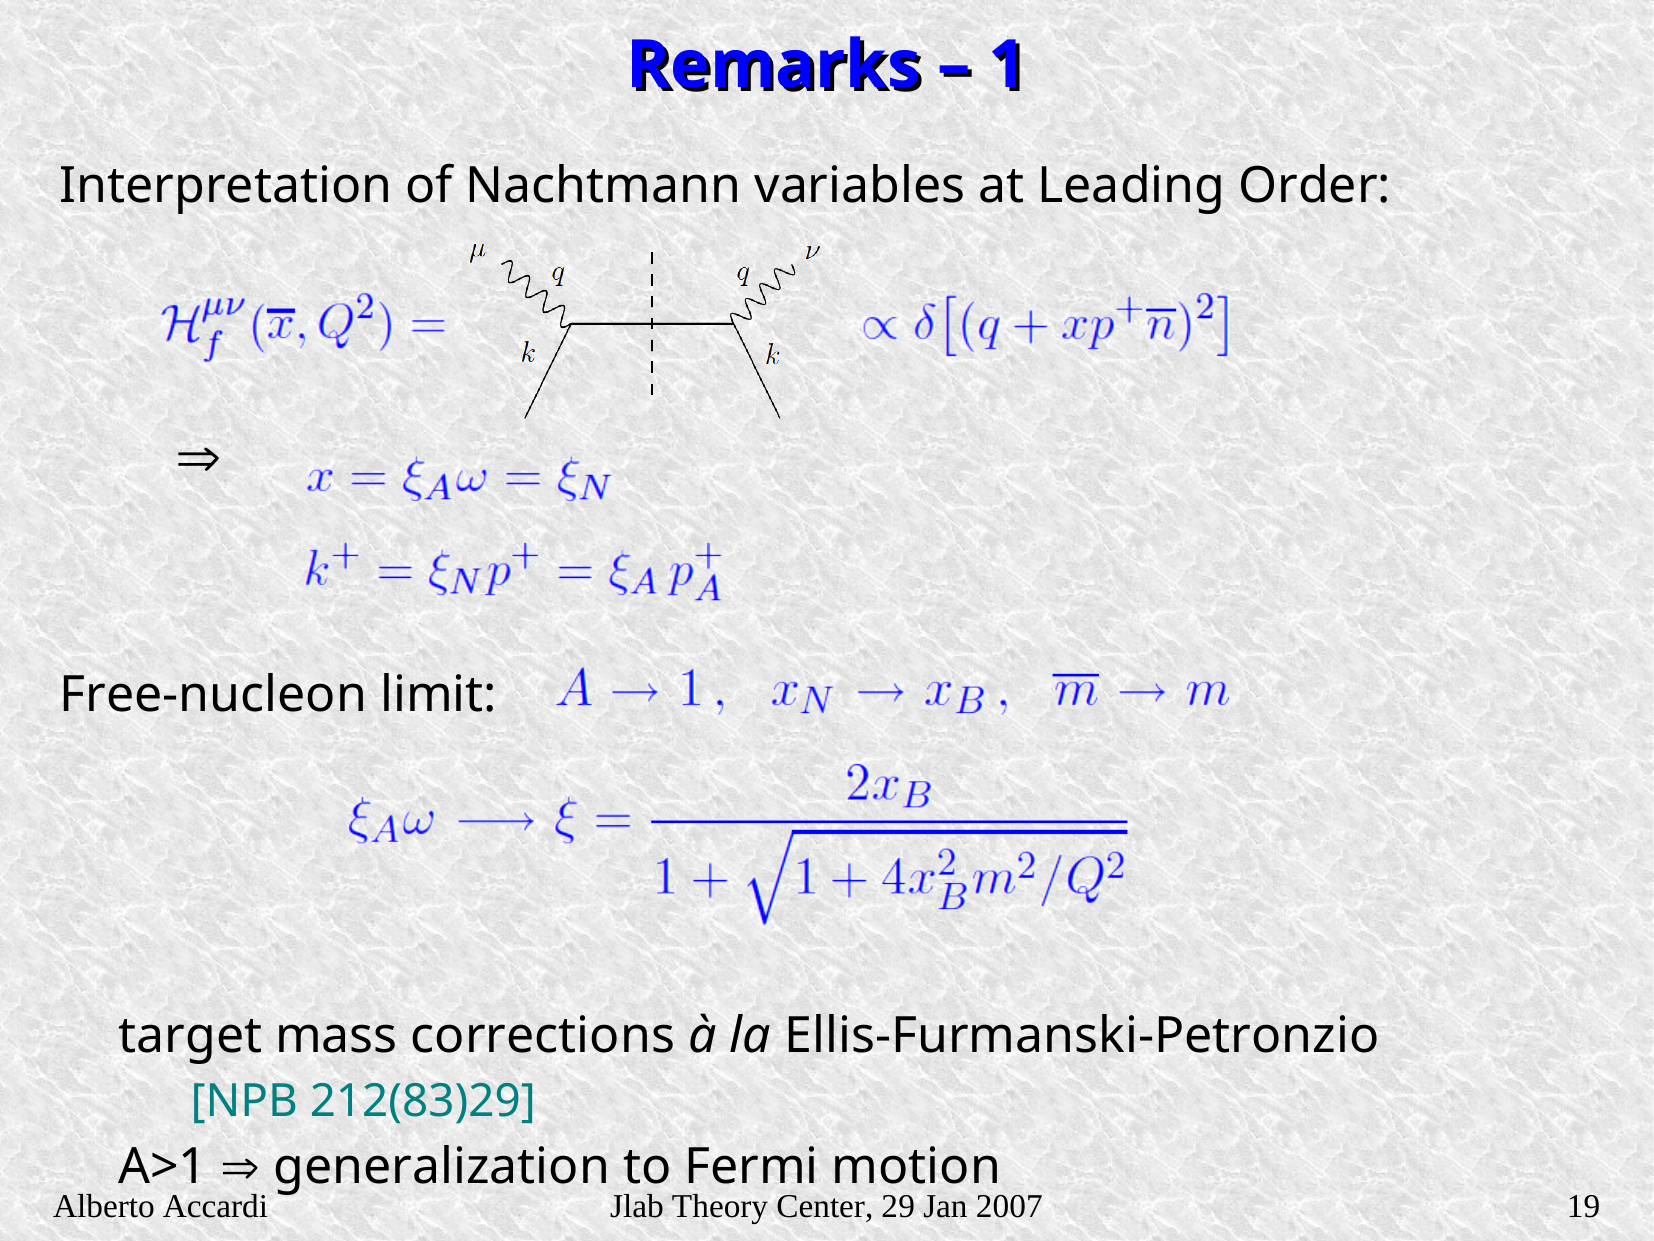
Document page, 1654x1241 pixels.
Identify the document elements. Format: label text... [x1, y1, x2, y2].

text_box Interpretation of Nachtmann variables at Leading Order: [44, 141, 1634, 458]
text_box Remarks – 1 [29, 5, 1625, 133]
text_box  [160, 429, 248, 521]
text_box Free-nucleon limit: target mass corrections à la Ellis-Furmanski-Petronzio [NPB 212(83)29] A>1  generalization to Fermi motion [44, 650, 1634, 1149]
picture [0, 0, 1654, 1241]
